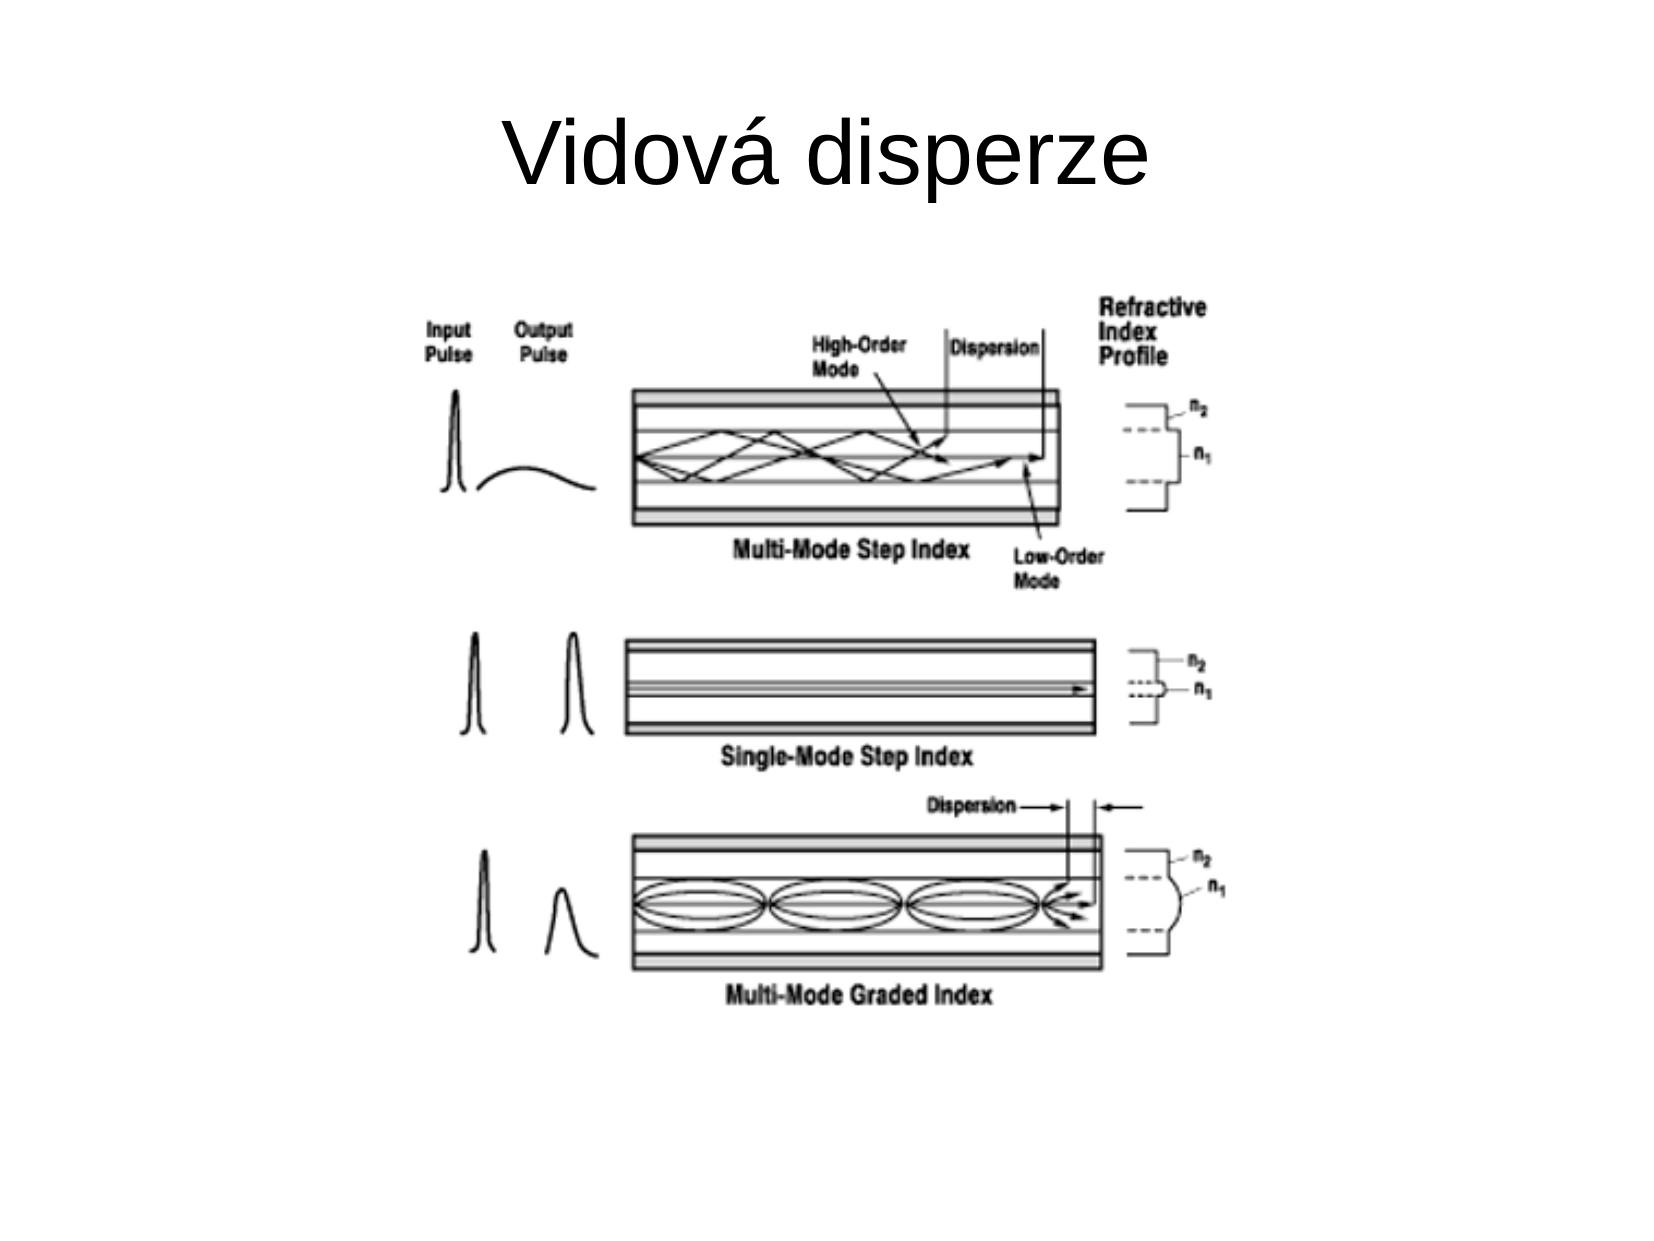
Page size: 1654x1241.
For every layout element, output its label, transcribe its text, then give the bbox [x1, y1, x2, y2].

title Vidová disperze [82, 49, 1571, 257]
picture [423, 290, 1230, 1010]
